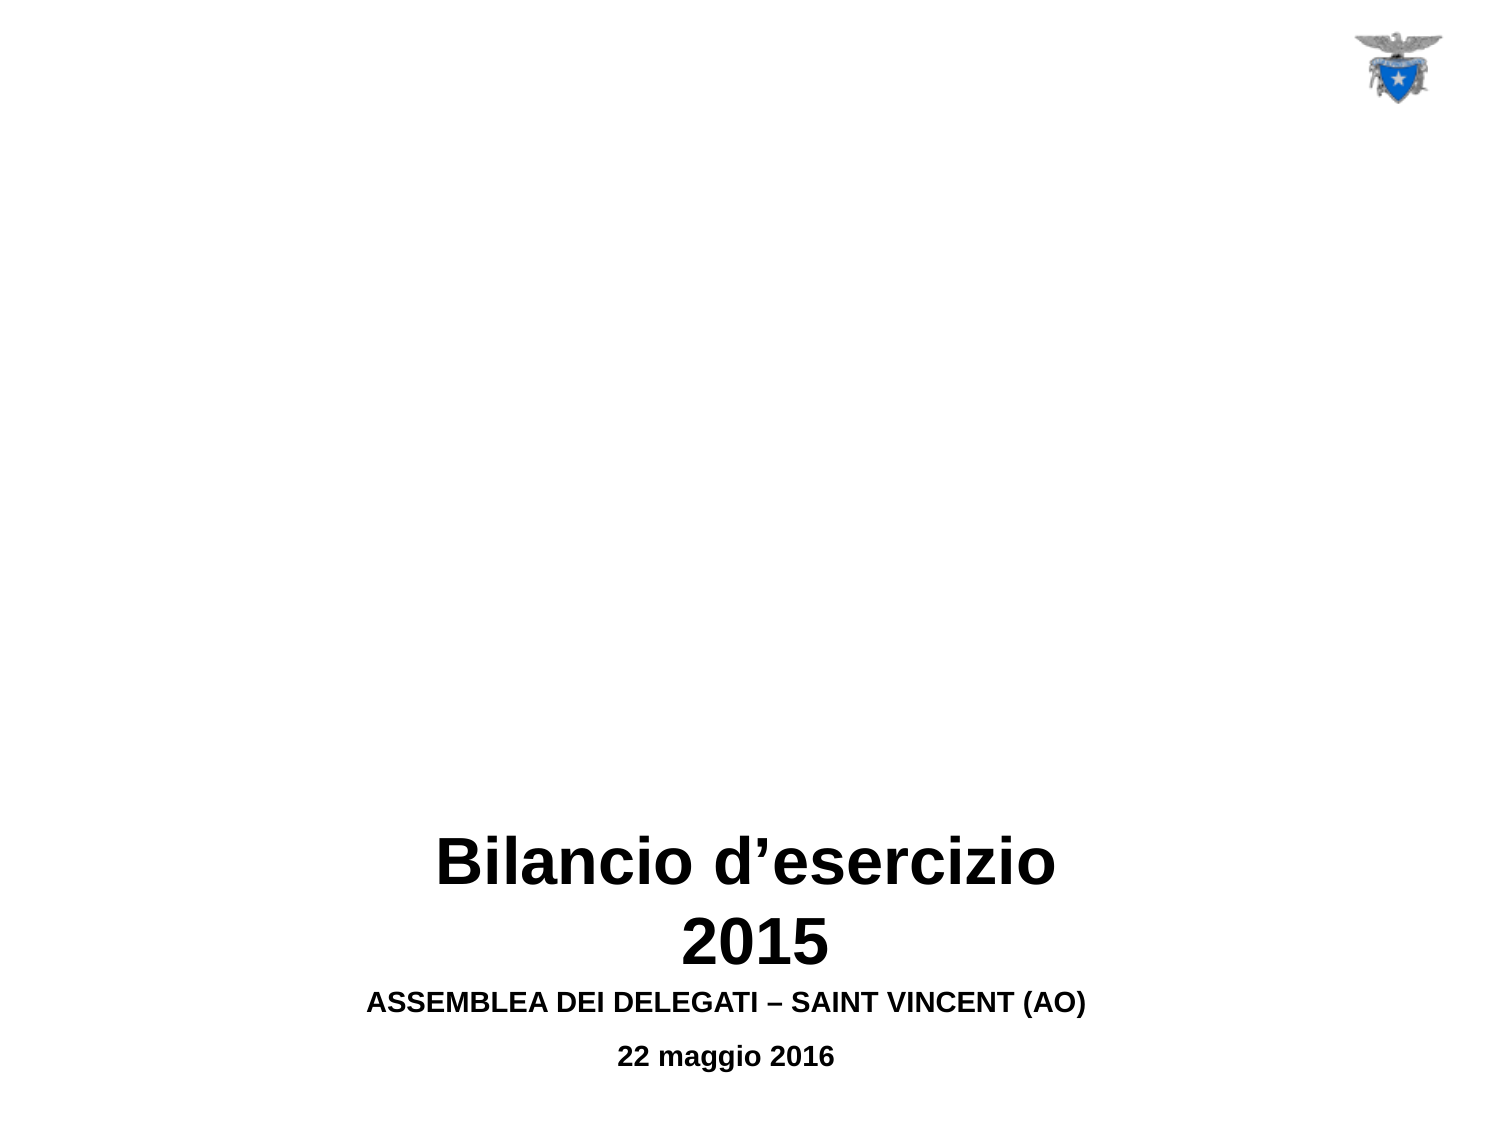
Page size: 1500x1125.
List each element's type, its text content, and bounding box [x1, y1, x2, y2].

text_box Bilancio d’esercizio 2015 [135, 810, 1377, 986]
picture [1352, 29, 1447, 112]
text_box ASSEMBLEA DEI DELEGATI – SAINT VINCENT (AO) 22 maggio 2016 [242, 976, 1211, 1080]
